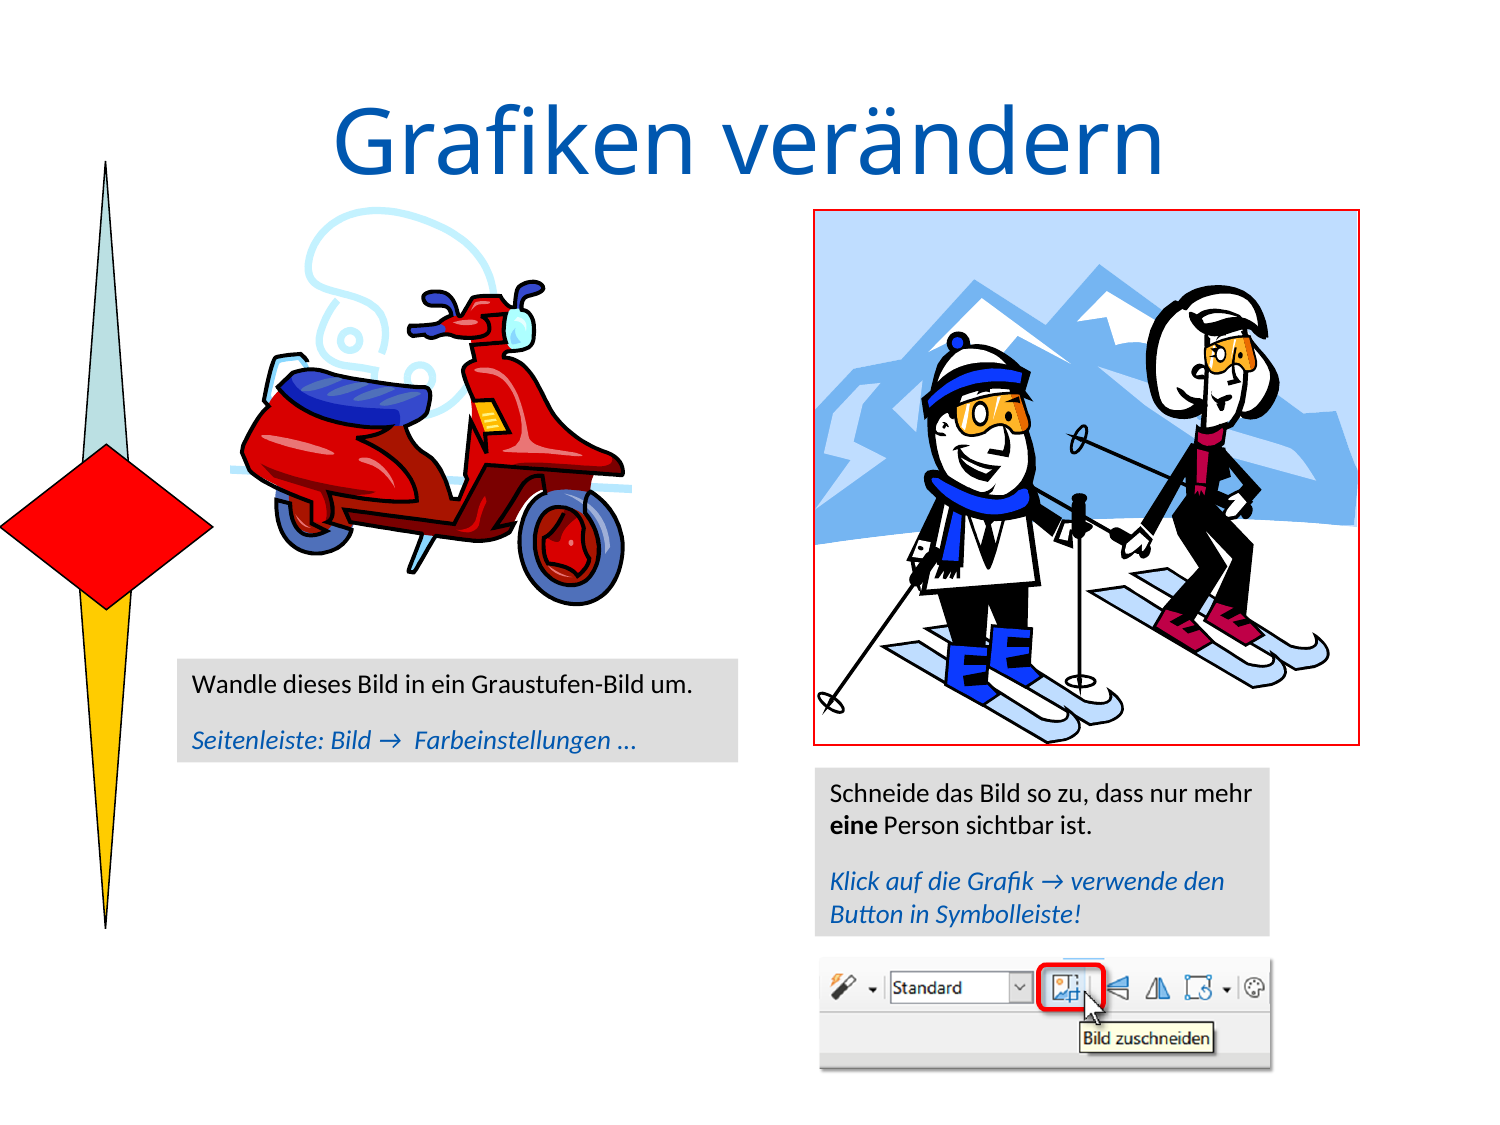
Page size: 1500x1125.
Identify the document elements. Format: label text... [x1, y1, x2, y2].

title Grafiken verändern [75, 87, 1426, 191]
picture [817, 955, 1277, 1076]
text_box Schneide das Bild so zu, dass nur mehr eine Person sichtbar ist. Klick auf die Grafik → verwende den Button in Symbolleiste! [814, 767, 1270, 937]
picture [815, 211, 1359, 745]
picture [230, 206, 632, 607]
text_box Wandle dieses Bild in ein Graustufen-Bild um. Seitenleiste: Bild → Farbeinstellungen ... [177, 658, 739, 763]
